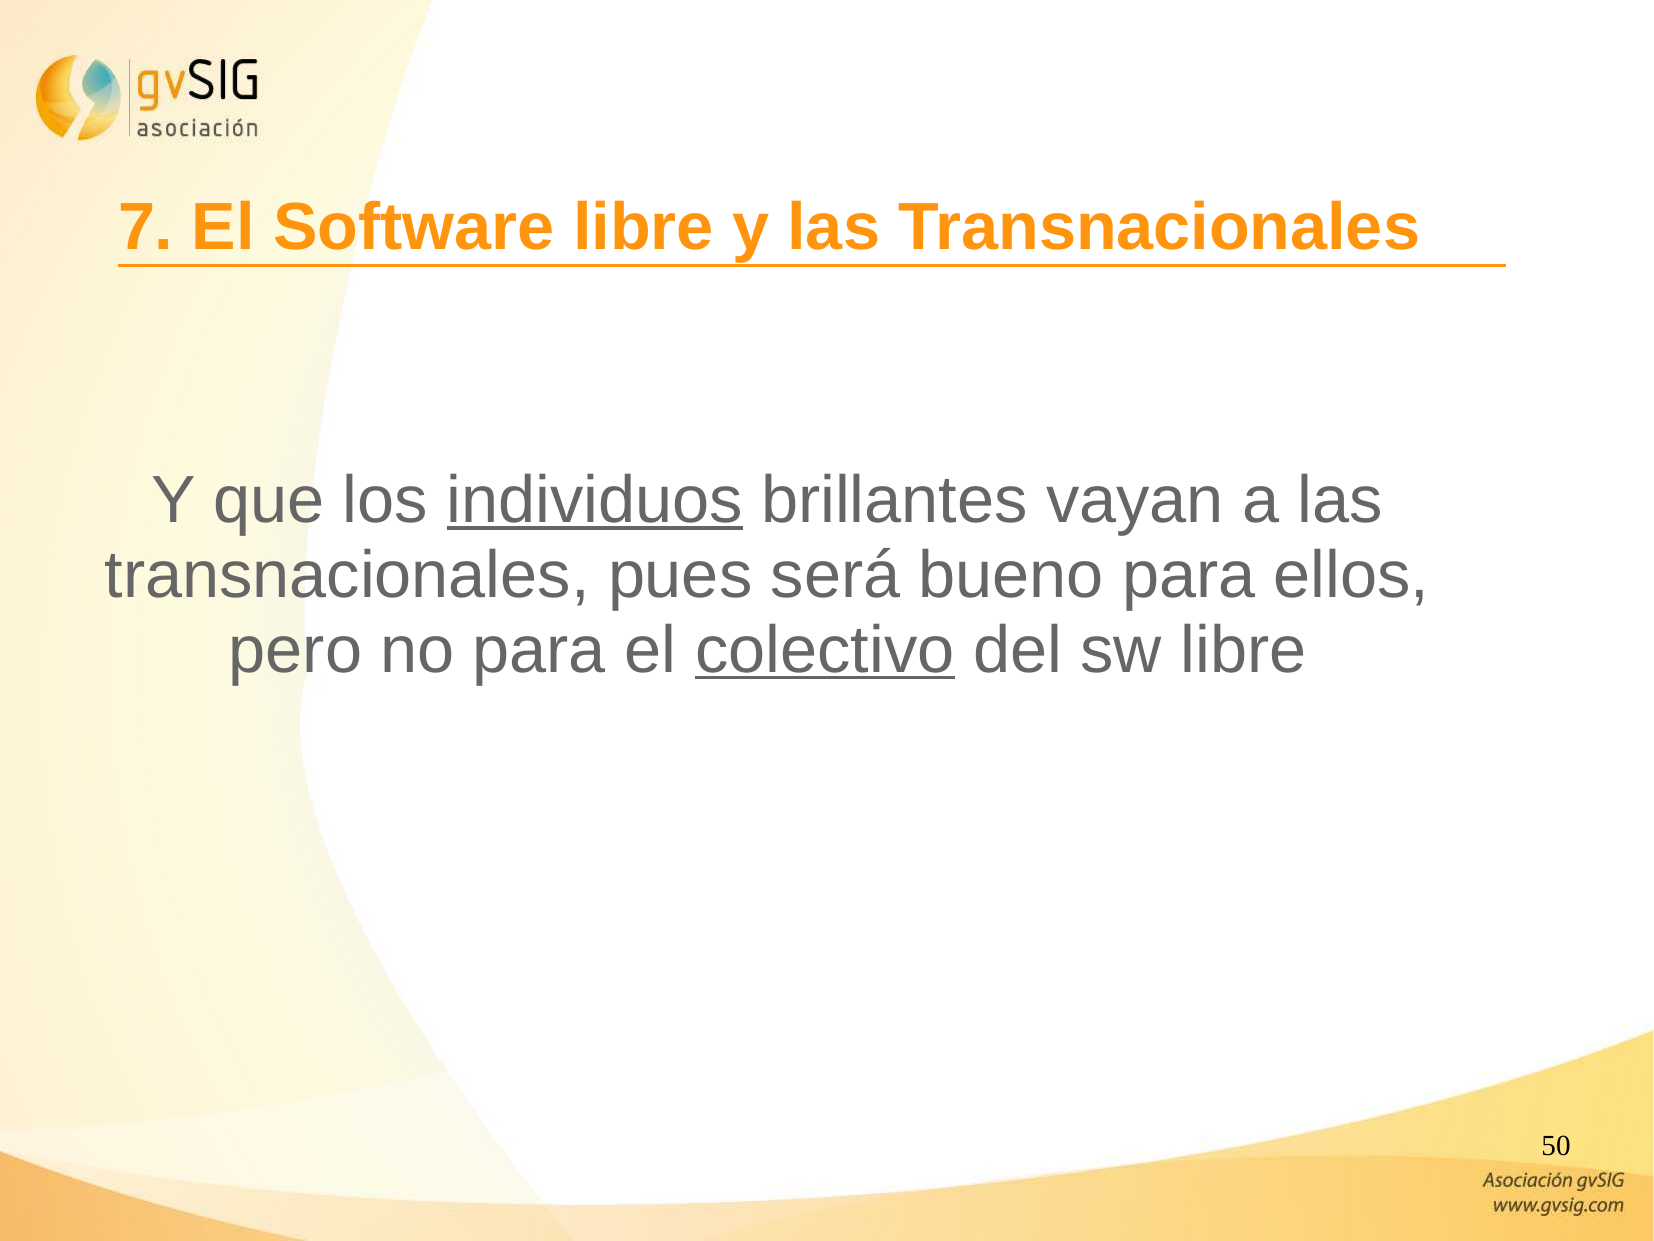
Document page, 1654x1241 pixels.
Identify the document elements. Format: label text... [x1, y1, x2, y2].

title 7. El Software libre y las Transnacionales [118, 177, 1607, 276]
picture [0, 0, 1654, 1241]
text_box Y que los individuos brillantes vayan a las transnacionales, pues será bueno para ellos, pero no para el colectivo del sw libre [59, 454, 1477, 886]
